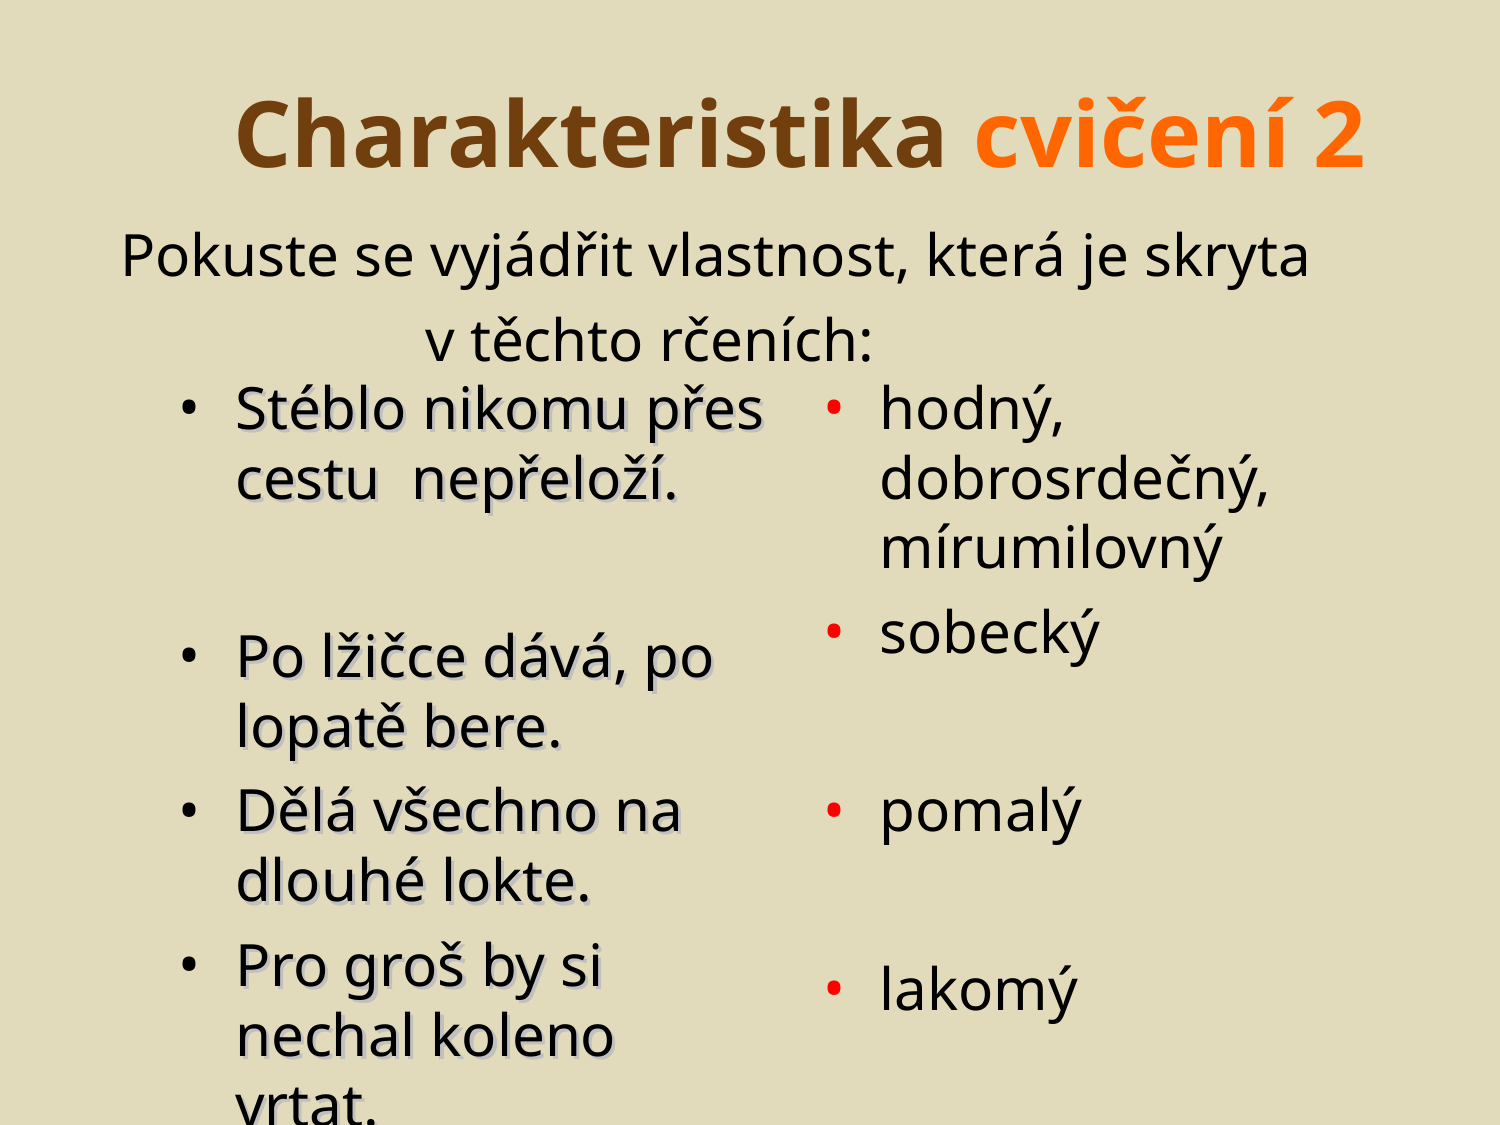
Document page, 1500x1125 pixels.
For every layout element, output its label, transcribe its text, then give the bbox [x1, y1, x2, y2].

list Pokuste se vyjádřit vlastnost, která je skryta v těchto rčeních: [105, 210, 1426, 387]
list Stéblo nikomu přes cestu nepřeloží. Po lžičce dává, po lopatě bere. Dělá všechno na dlouhé lokte. Pro groš by si nechal koleno vrtat. [163, 363, 788, 1090]
list hodný, dobrosrdečný, mírumilovný sobecký pomalý lakomý [808, 363, 1422, 1125]
title Charakteristika cvičení 2 [174, 62, 1425, 200]
